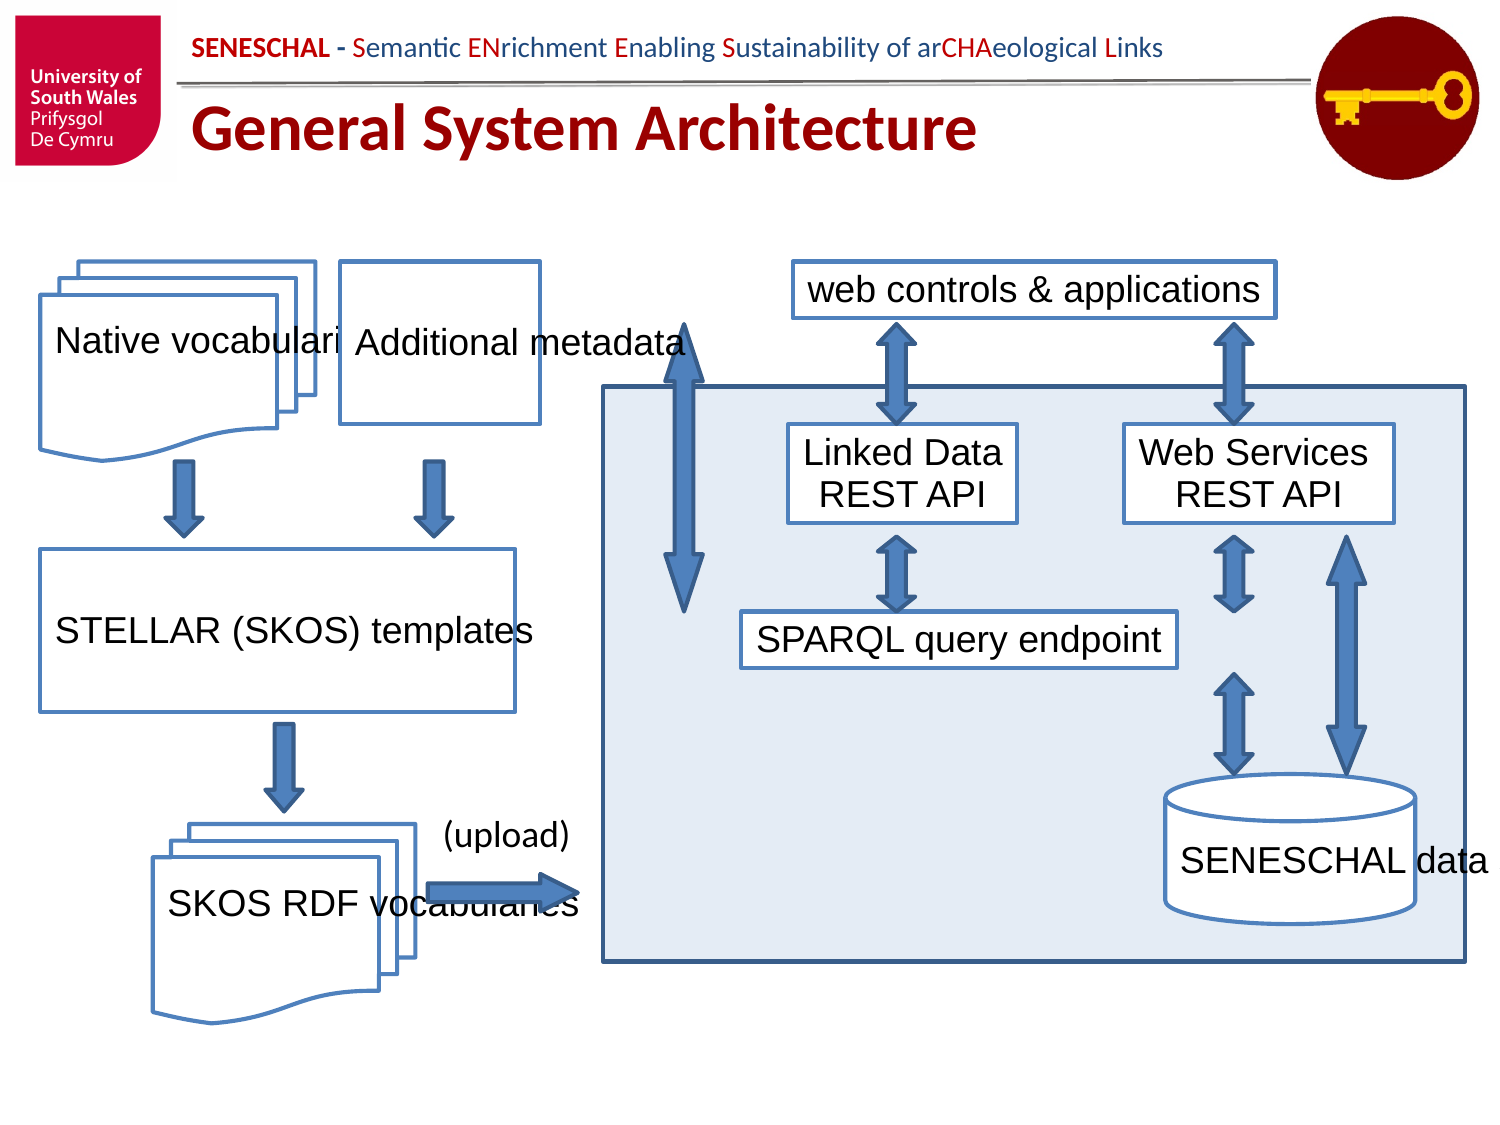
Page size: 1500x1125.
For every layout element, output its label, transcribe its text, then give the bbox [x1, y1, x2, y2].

title General System Architecture [176, 85, 1312, 182]
text_box (upload) [427, 811, 591, 873]
text_box SENESCHAL - Semantic ENrichment Enabling Sustainability of arCHAeological Links [176, 20, 1311, 80]
text_box [165, 461, 203, 537]
text_box STELLAR (SKOS) templates [40, 549, 516, 712]
text_box SPARQL query endpoint [741, 611, 1177, 669]
text_box [674, 345, 679, 353]
picture [0, 0, 177, 182]
text_box [427, 873, 578, 912]
text_box [602, 323, 1466, 962]
text_box Linked Data REST API [788, 423, 1018, 523]
text_box Web Services REST API [1123, 423, 1395, 523]
text_box web controls & applications [792, 261, 1276, 319]
text_box [415, 461, 453, 537]
picture [1311, 12, 1484, 185]
text_box SKOS RDF vocabularies [152, 823, 416, 1024]
text_box Native vocabularies [40, 261, 316, 461]
text_box [265, 723, 303, 812]
text_box Additional metadata [340, 261, 541, 425]
text_box SENESCHAL data store [1165, 774, 1416, 925]
